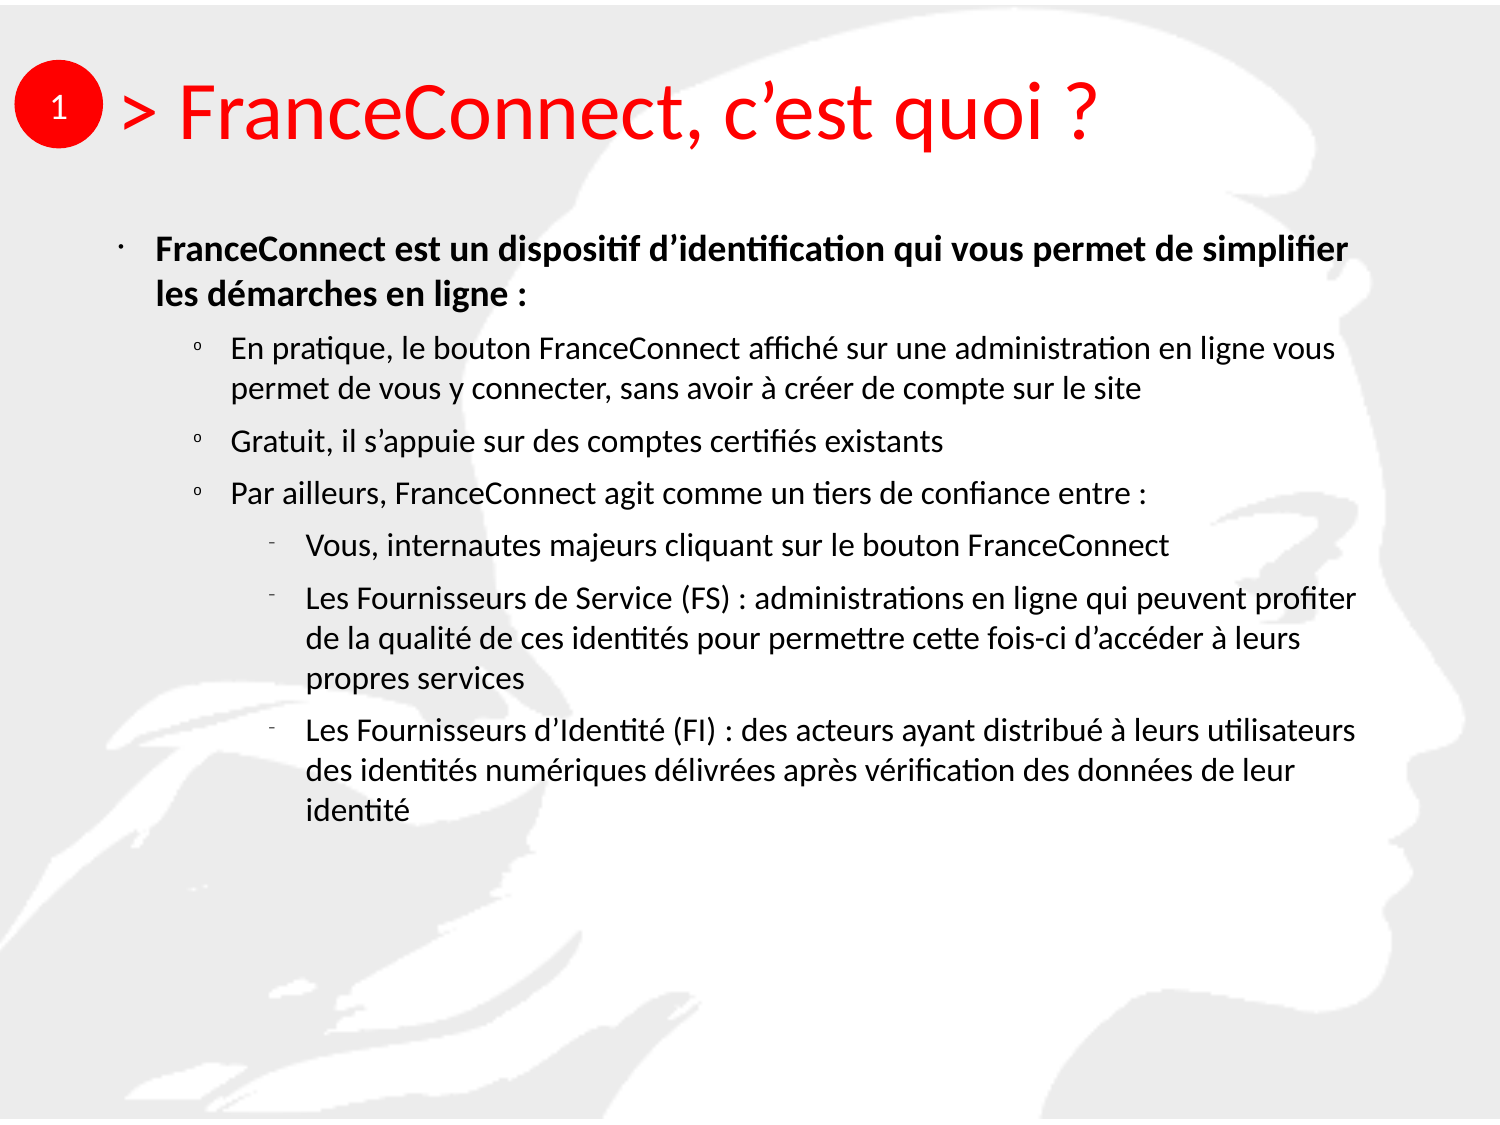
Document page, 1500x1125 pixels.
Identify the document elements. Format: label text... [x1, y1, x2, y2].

title > FranceConnect, c’est quoi ? [103, 59, 1397, 216]
text_box FranceConnect est un dispositif d’identification qui vous permet de simplifier les démarches en ligne : En pratique, le bouton FranceConnect affiché sur une administration en ligne vous permet de vous y connecter, sans avoir à créer de compte sur le site Gratuit, il s’appuie sur des comptes certifiés existants Par ailleurs, FranceConnect agit comme un tiers de confiance entre : Vous, internautes majeurs cliquant sur le bouton FranceConnect Les Fournisseurs de Service (FS) : administrations en ligne qui peuvent profiter de la qualité de ces identités pour permettre cette fois-ci d’accéder à leurs propres services Les Fournisseurs d’Identité (FI) : des acteurs ayant distribué à leurs utilisateurs des identités numériques délivrées après vérification des données de leur identité [103, 216, 1397, 938]
text_box 1 [14, 59, 104, 149]
picture [0, 5, 1500, 1119]
